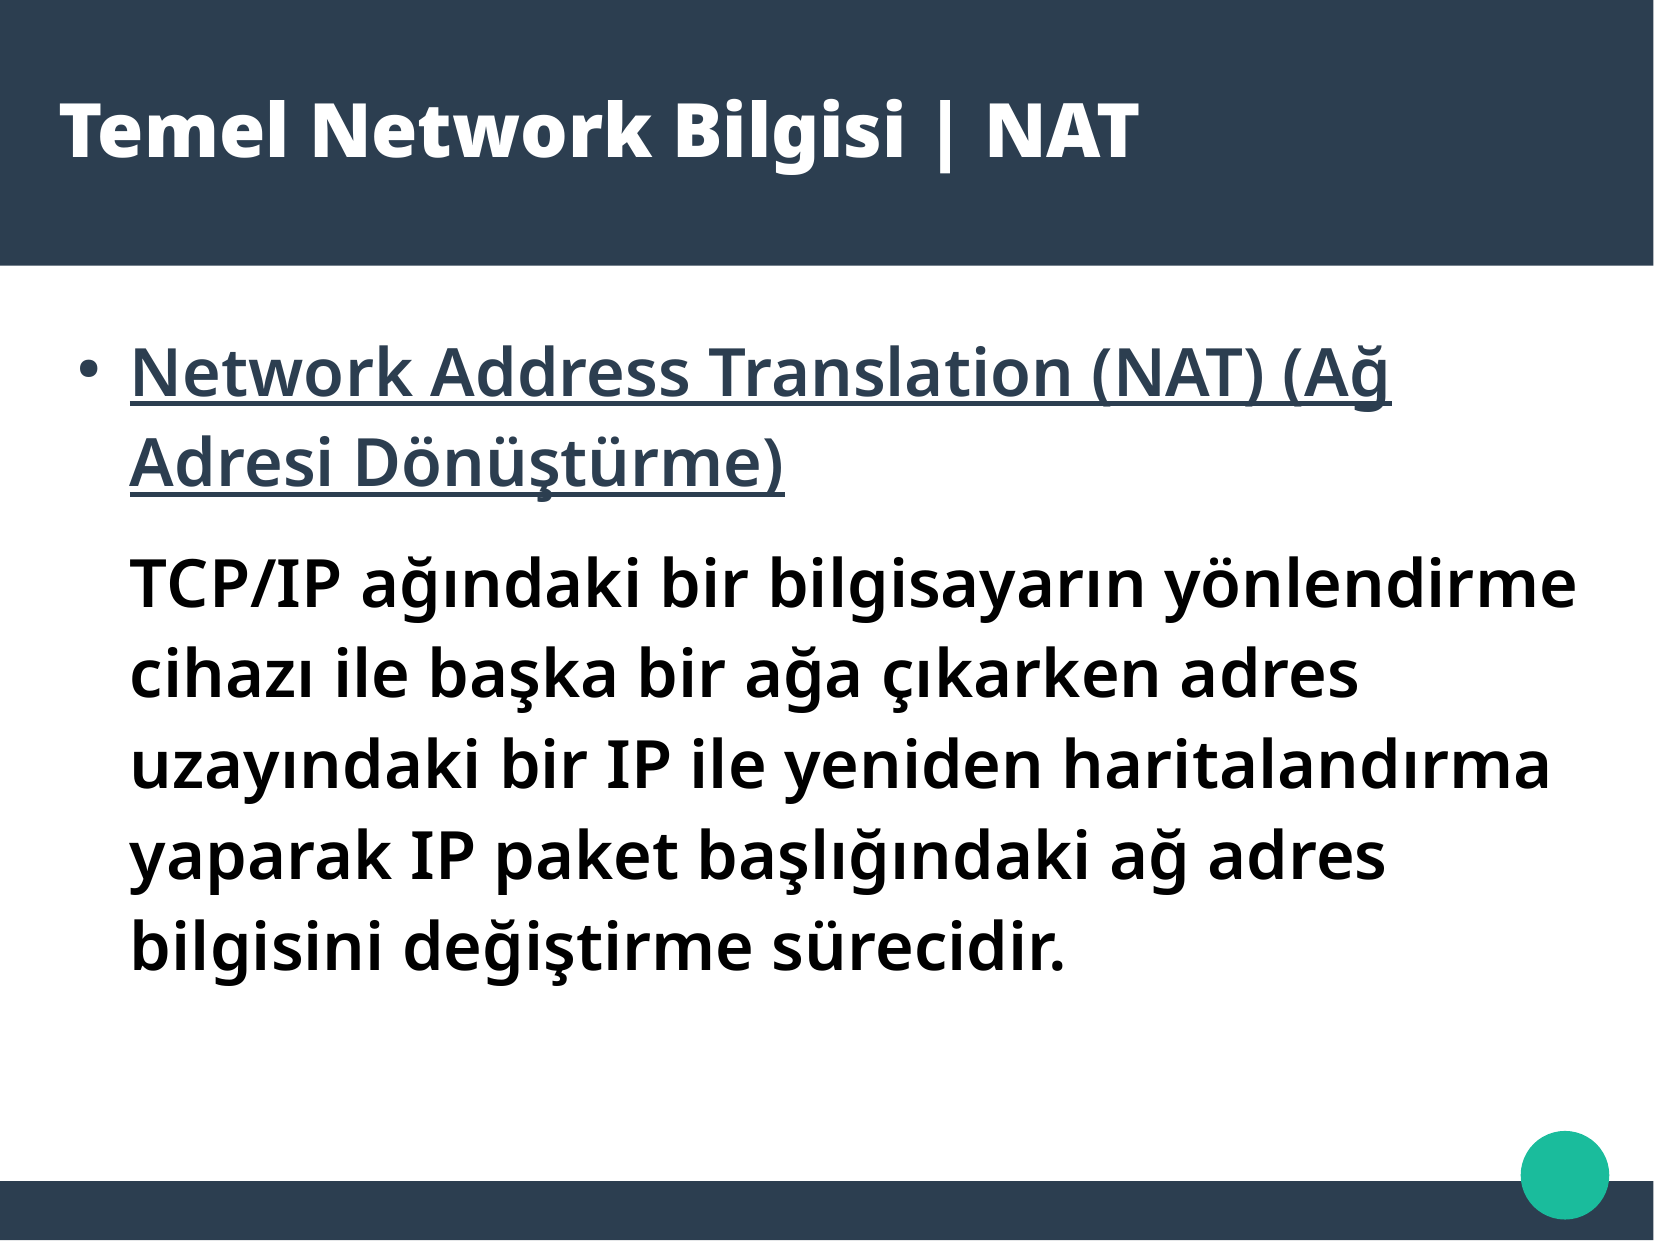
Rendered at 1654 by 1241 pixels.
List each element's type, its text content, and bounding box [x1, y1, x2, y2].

title Temel Network Bilgisi | NAT [59, 49, 1595, 207]
list Network Address Translation (NAT) (Ağ Adresi Dönüştürme) TCP/IP ağındaki bir bilgisayarın yönlendirme cihazı ile başka bir ağa çıkarken adres uzayındaki bir IP ile yeniden haritalandırma yaparak IP paket başlığındaki ağ adres bilgisini değiştirme sürecidir. [59, 324, 1595, 1152]
